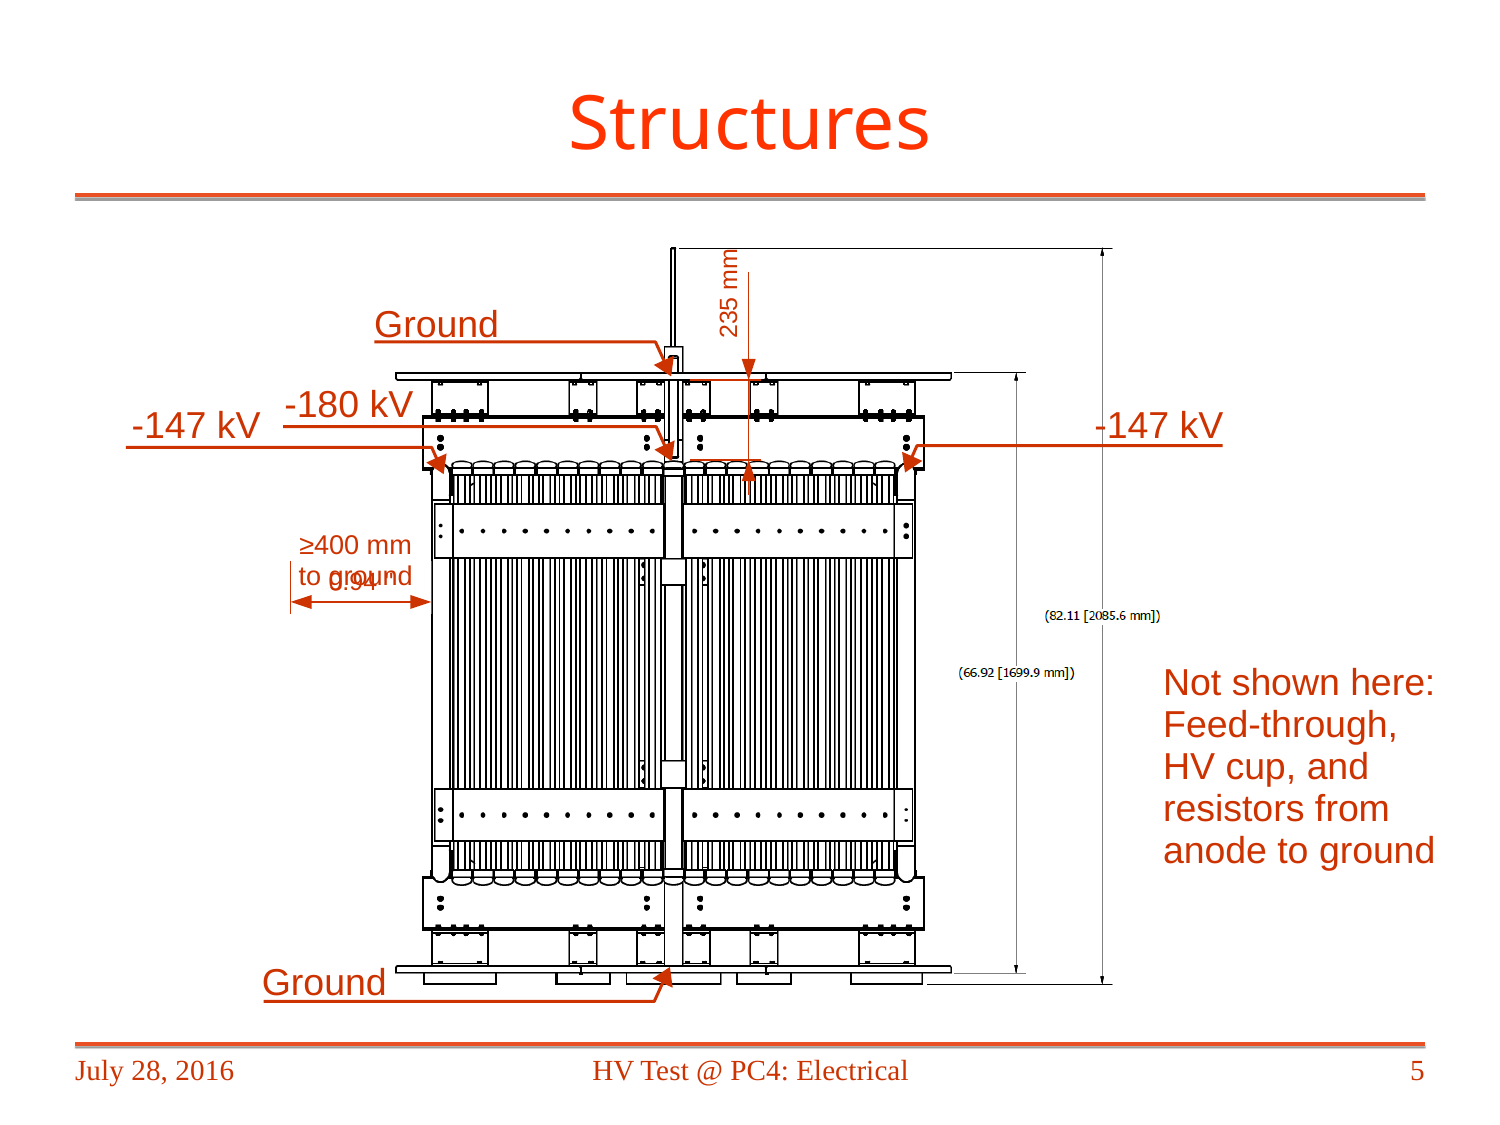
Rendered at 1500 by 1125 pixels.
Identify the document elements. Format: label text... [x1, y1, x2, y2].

text_box Not shown here: Feed-through, HV cup, and resistors from anode to ground [1148, 654, 1451, 880]
text_box Ground [359, 295, 520, 353]
text_box Ground [247, 954, 408, 1012]
picture [340, 232, 1160, 1002]
text_box -147 kV [1079, 397, 1239, 455]
title Structures [75, 44, 1425, 196]
text_box -147 kV [116, 397, 276, 455]
text_box -180 kV [269, 376, 430, 434]
text_box ≥400 mm to ground [279, 523, 432, 659]
